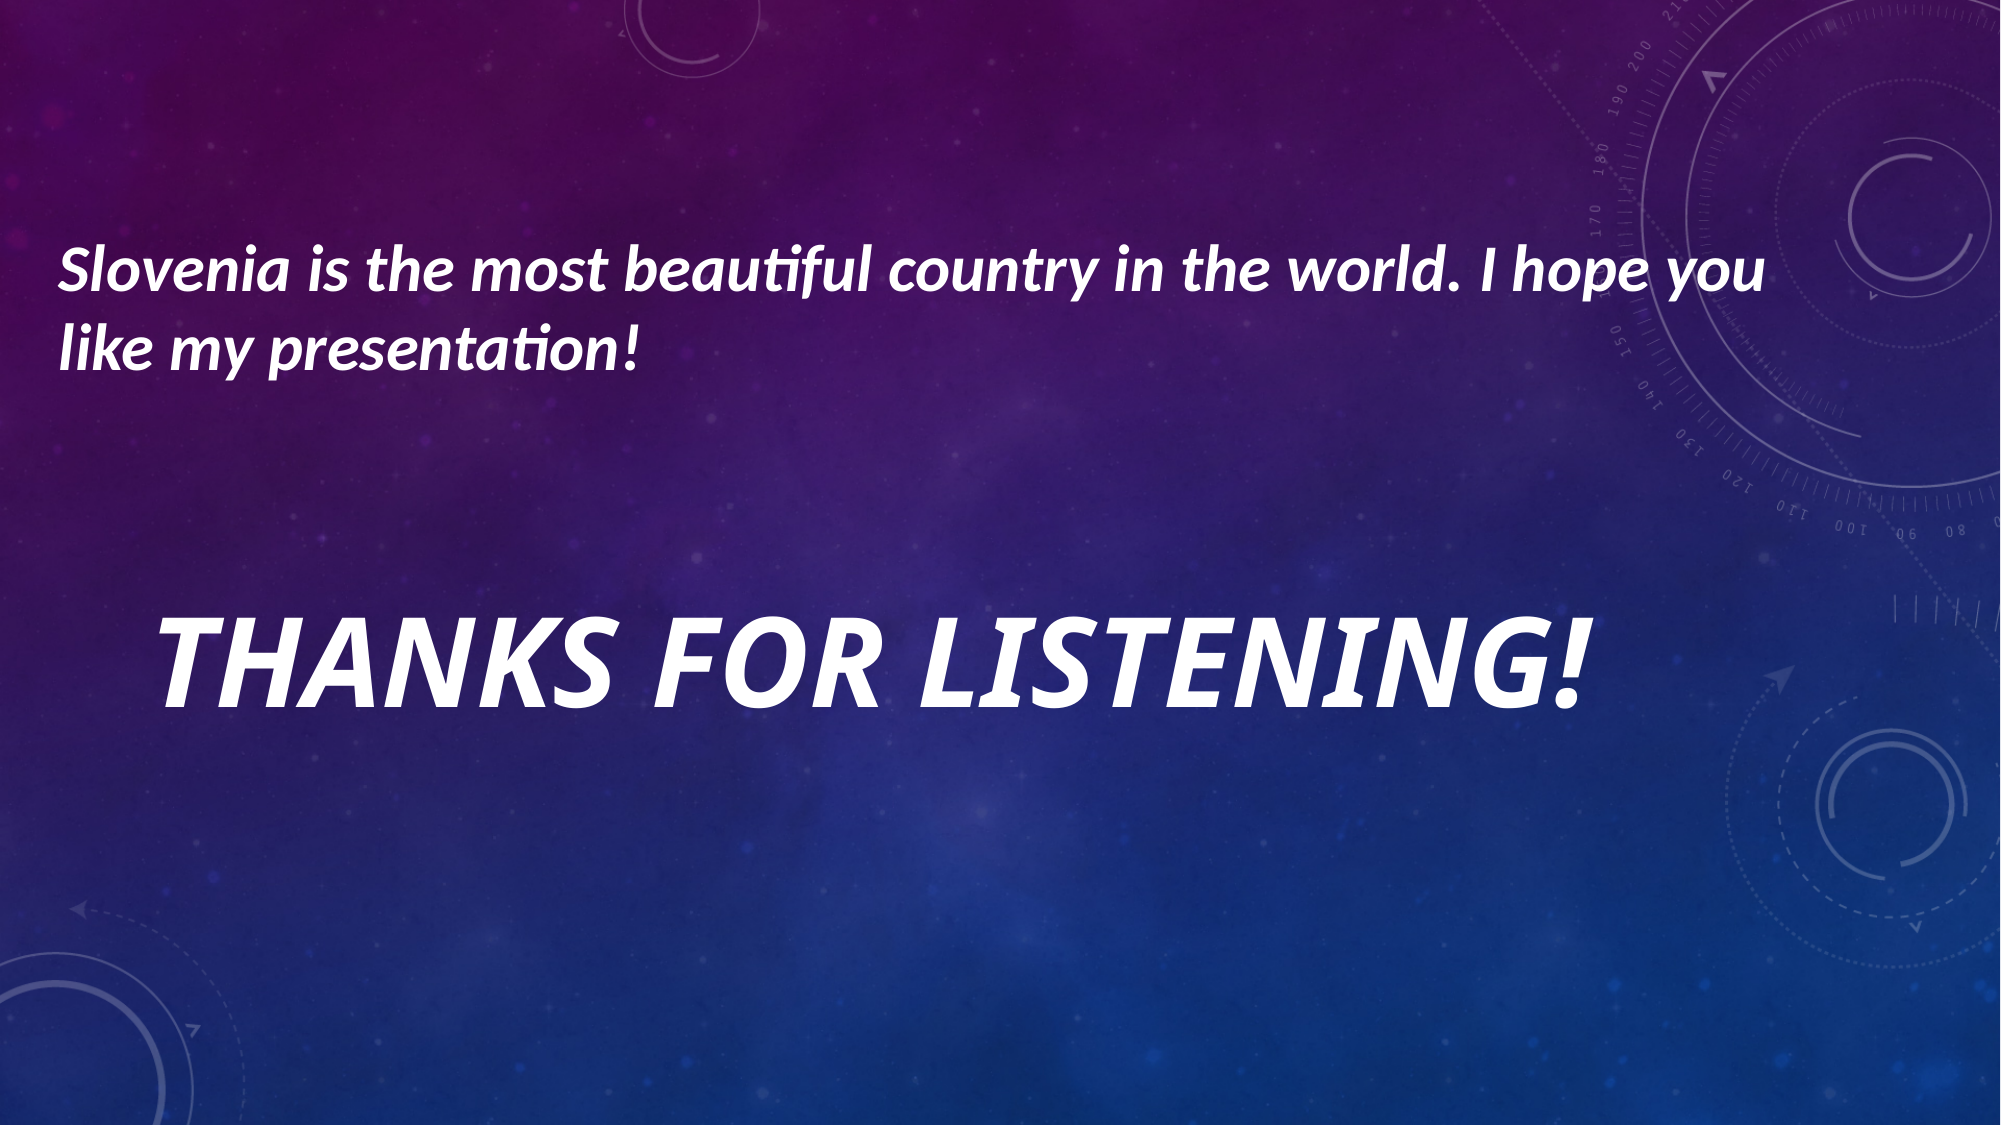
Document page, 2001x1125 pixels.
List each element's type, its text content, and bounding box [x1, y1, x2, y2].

list Slovenia is the most beautiful country in the world. I hope you like my presentation! [43, 70, 1887, 538]
picture [0, 0, 2001, 1125]
title THANKS FOR LISTENING! [134, 538, 1797, 777]
